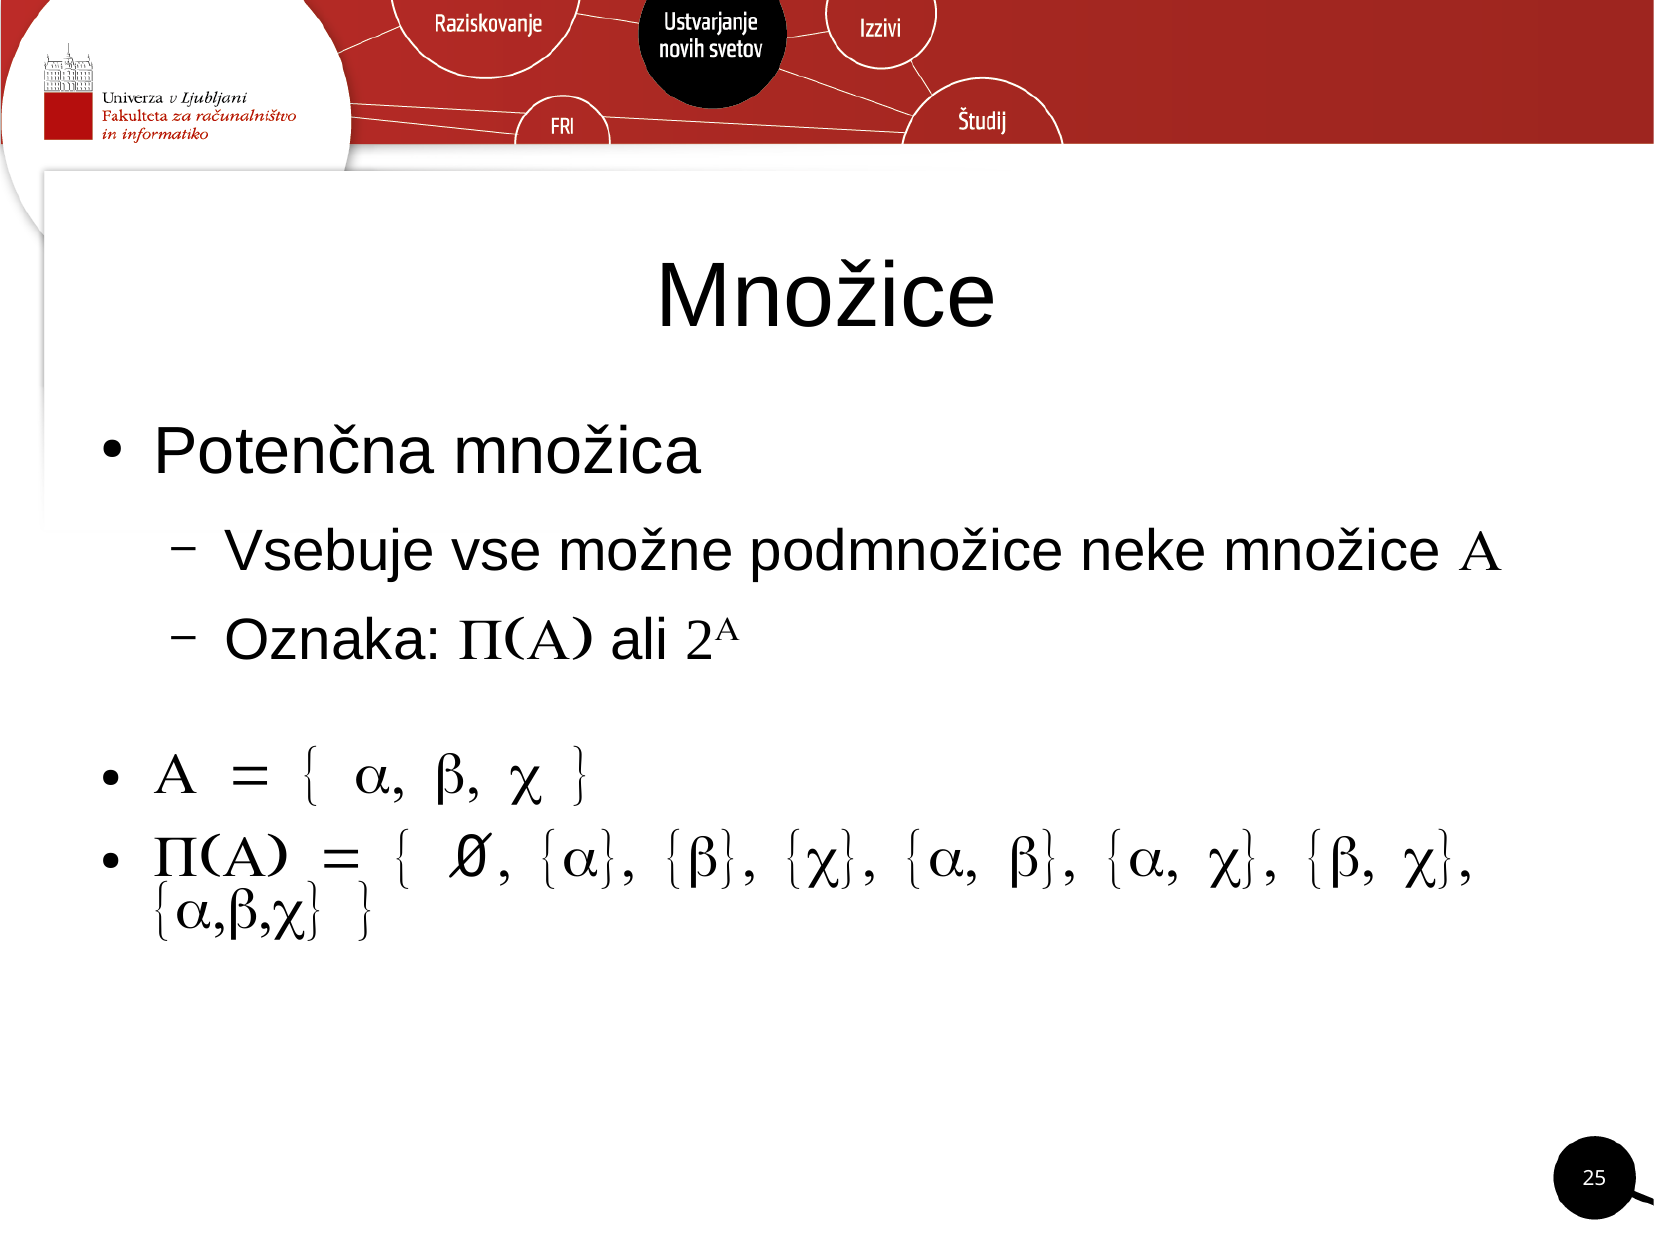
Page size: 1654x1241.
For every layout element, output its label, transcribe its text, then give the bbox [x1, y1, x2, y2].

picture [0, 0, 1654, 1241]
list Potenčna množica Vsebuje vse možne podmnožice neke množice A Oznaka: P(A) ali 2A A = { a, b, c } P(A) = { ∅, {a}, {b}, {c}, {a, b}, {a, c}, {b, c}, {a,b,c} } [82, 413, 1565, 1010]
title Množice [82, 191, 1571, 399]
text_box <številka> [1553, 1145, 1636, 1212]
